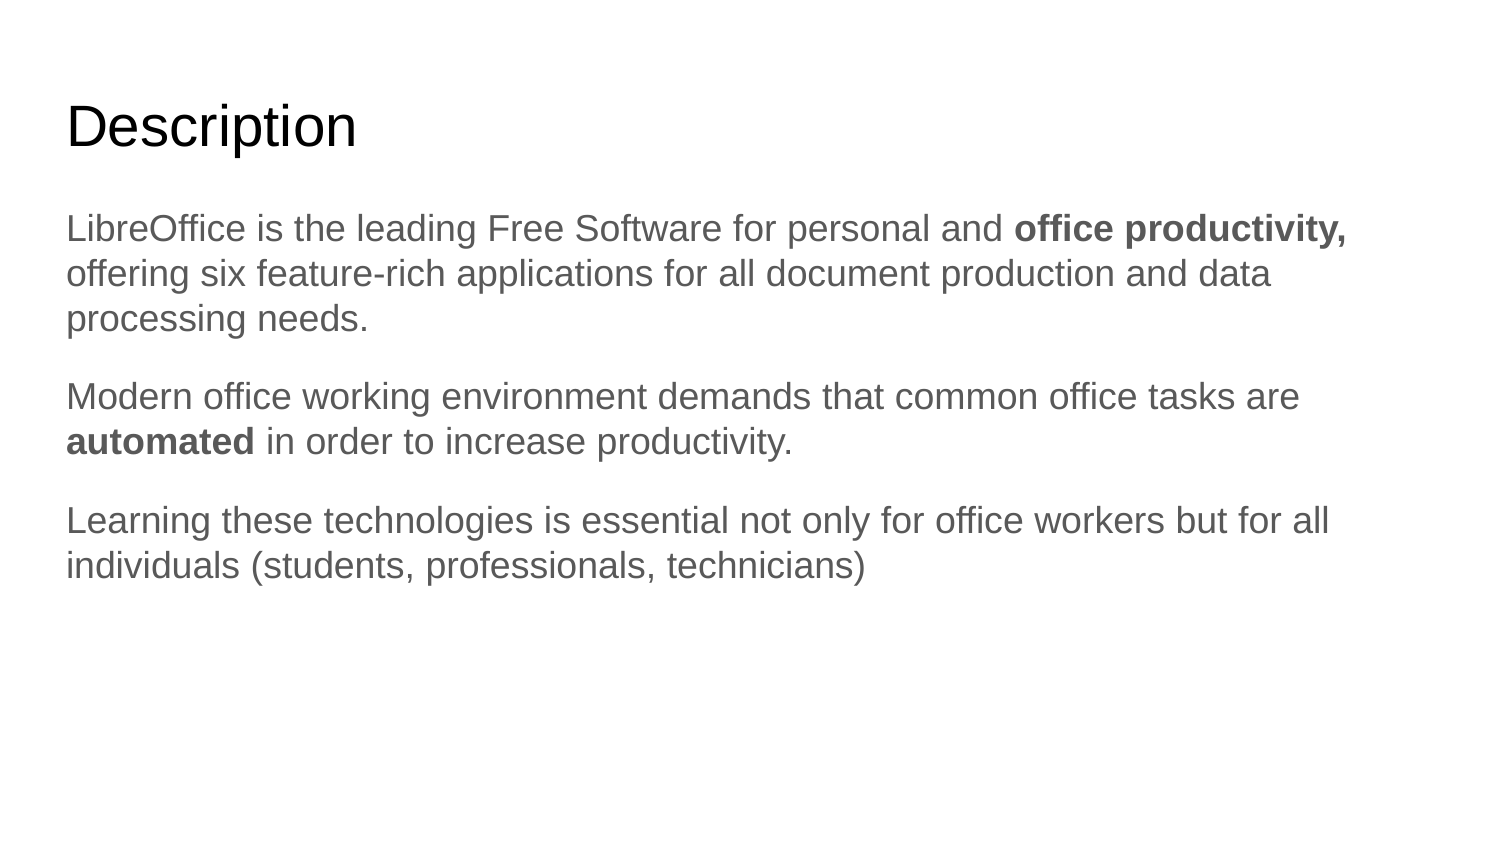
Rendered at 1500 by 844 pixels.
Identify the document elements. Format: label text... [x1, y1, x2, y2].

title Description [51, 72, 1449, 167]
list LibreOffice is the leading Free Software for personal and office productivity, offering six feature-rich applications for all document production and data processing needs. Modern office working environment demands that common office tasks are automated in order to increase productivity. Learning these technologies is essential not only for office workers but for all individuals (students, professionals, technicians) [51, 189, 1449, 750]
